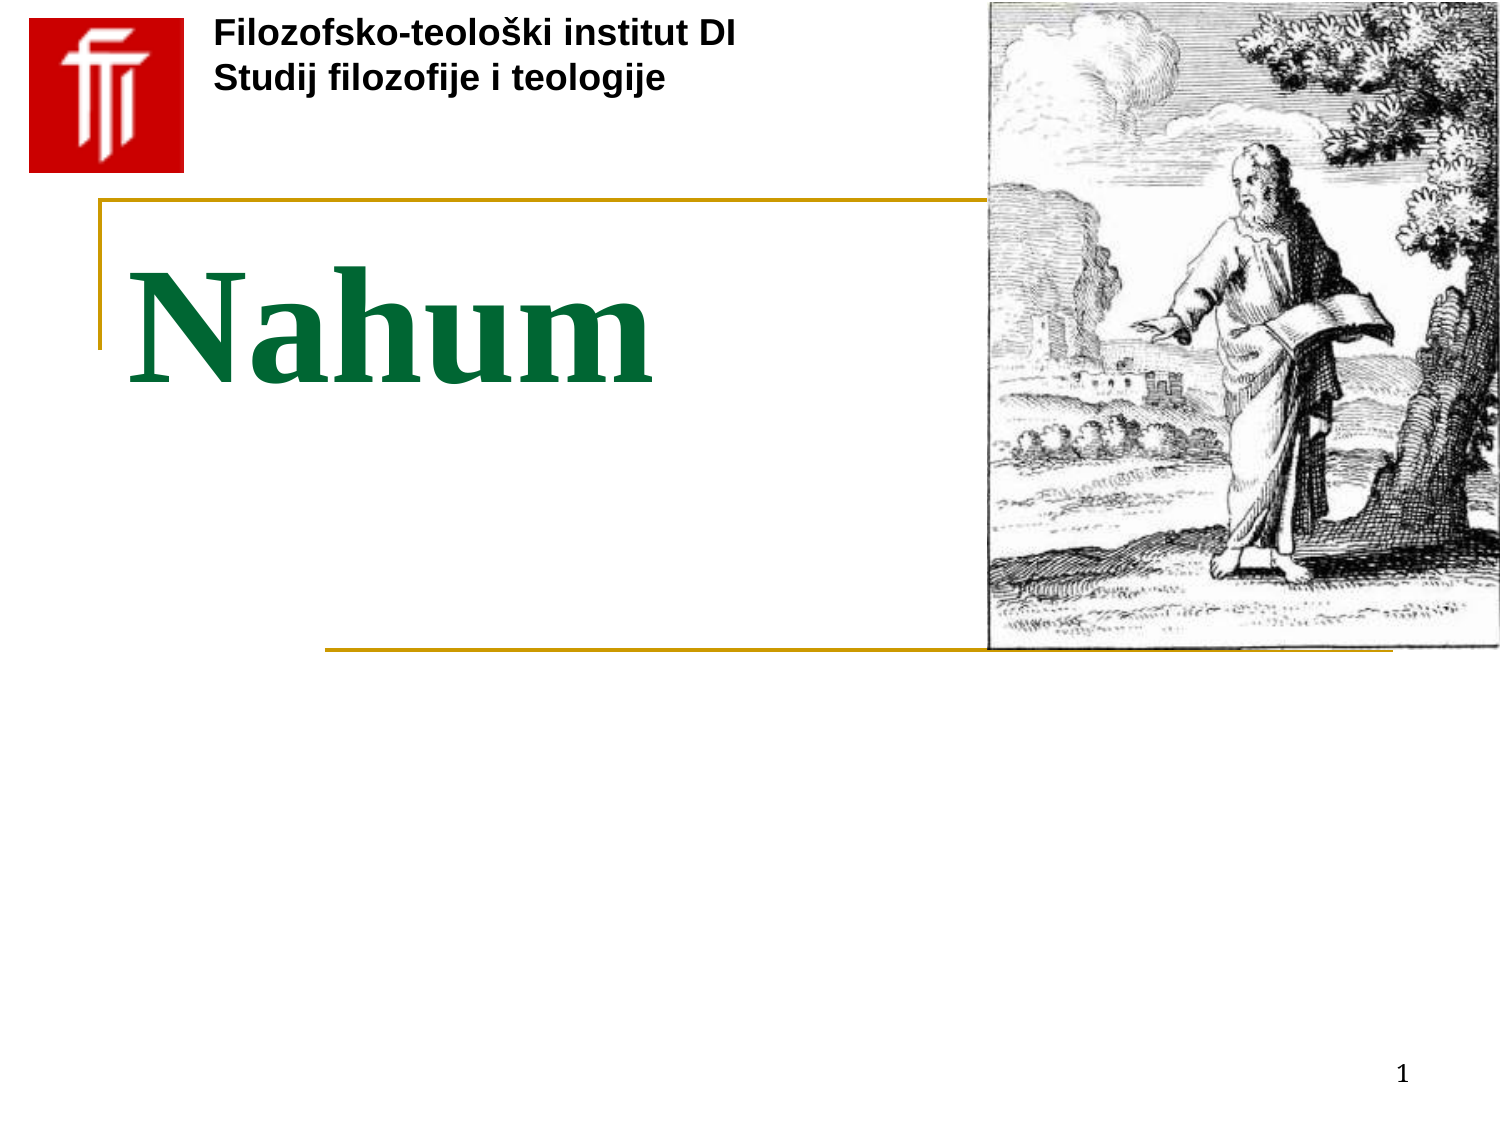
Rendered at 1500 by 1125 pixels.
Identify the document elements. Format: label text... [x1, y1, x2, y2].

picture [987, 2, 1500, 651]
title Nahum [112, 207, 987, 538]
text_box <number> [1074, 1024, 1426, 1100]
text_box Filozofsko-teološki institut DI Studij filozofije i teologije [198, 0, 963, 151]
picture [29, 18, 184, 173]
